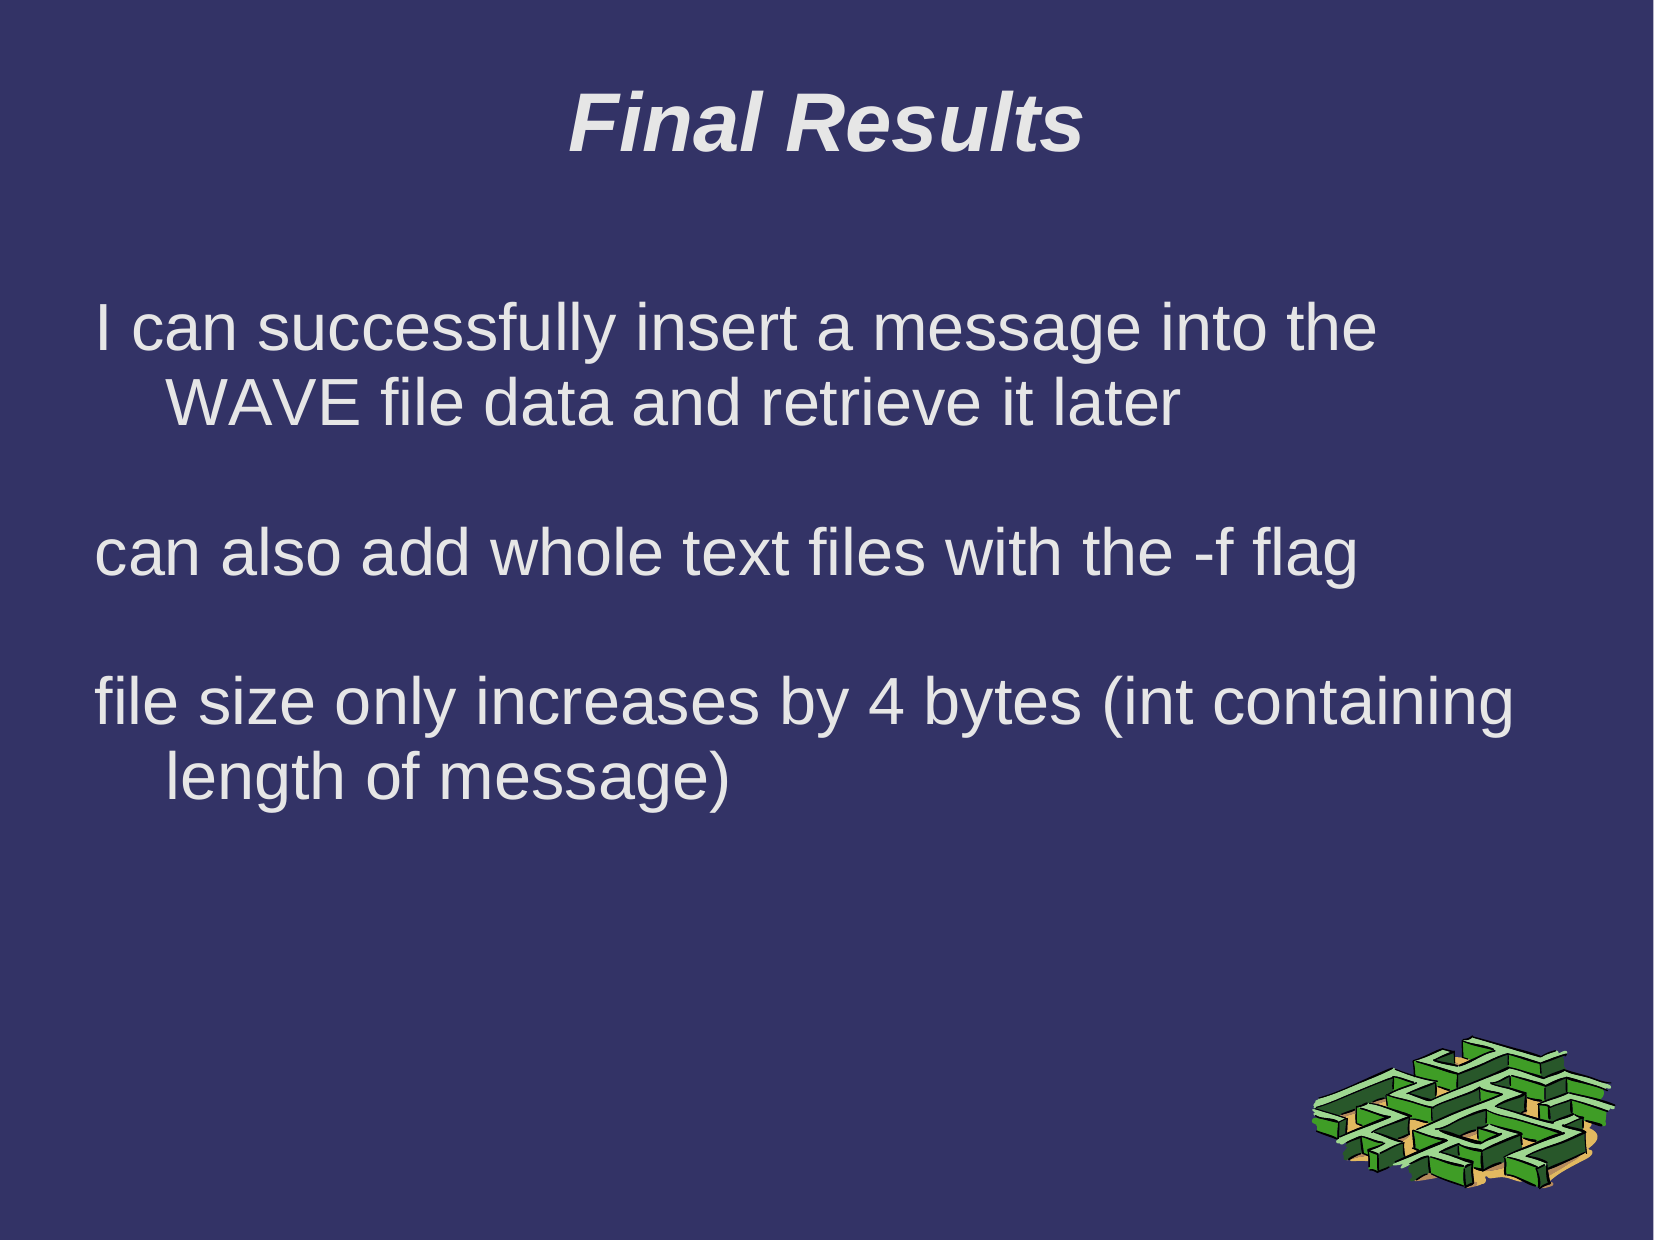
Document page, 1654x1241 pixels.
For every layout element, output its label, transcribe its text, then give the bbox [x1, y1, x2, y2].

title Final Results [121, 19, 1534, 227]
list I can successfully insert a message into the WAVE file data and retrieve it later can also add whole text files with the -f flag file size only increases by 4 bytes (int containing length of message) [82, 290, 1571, 1109]
